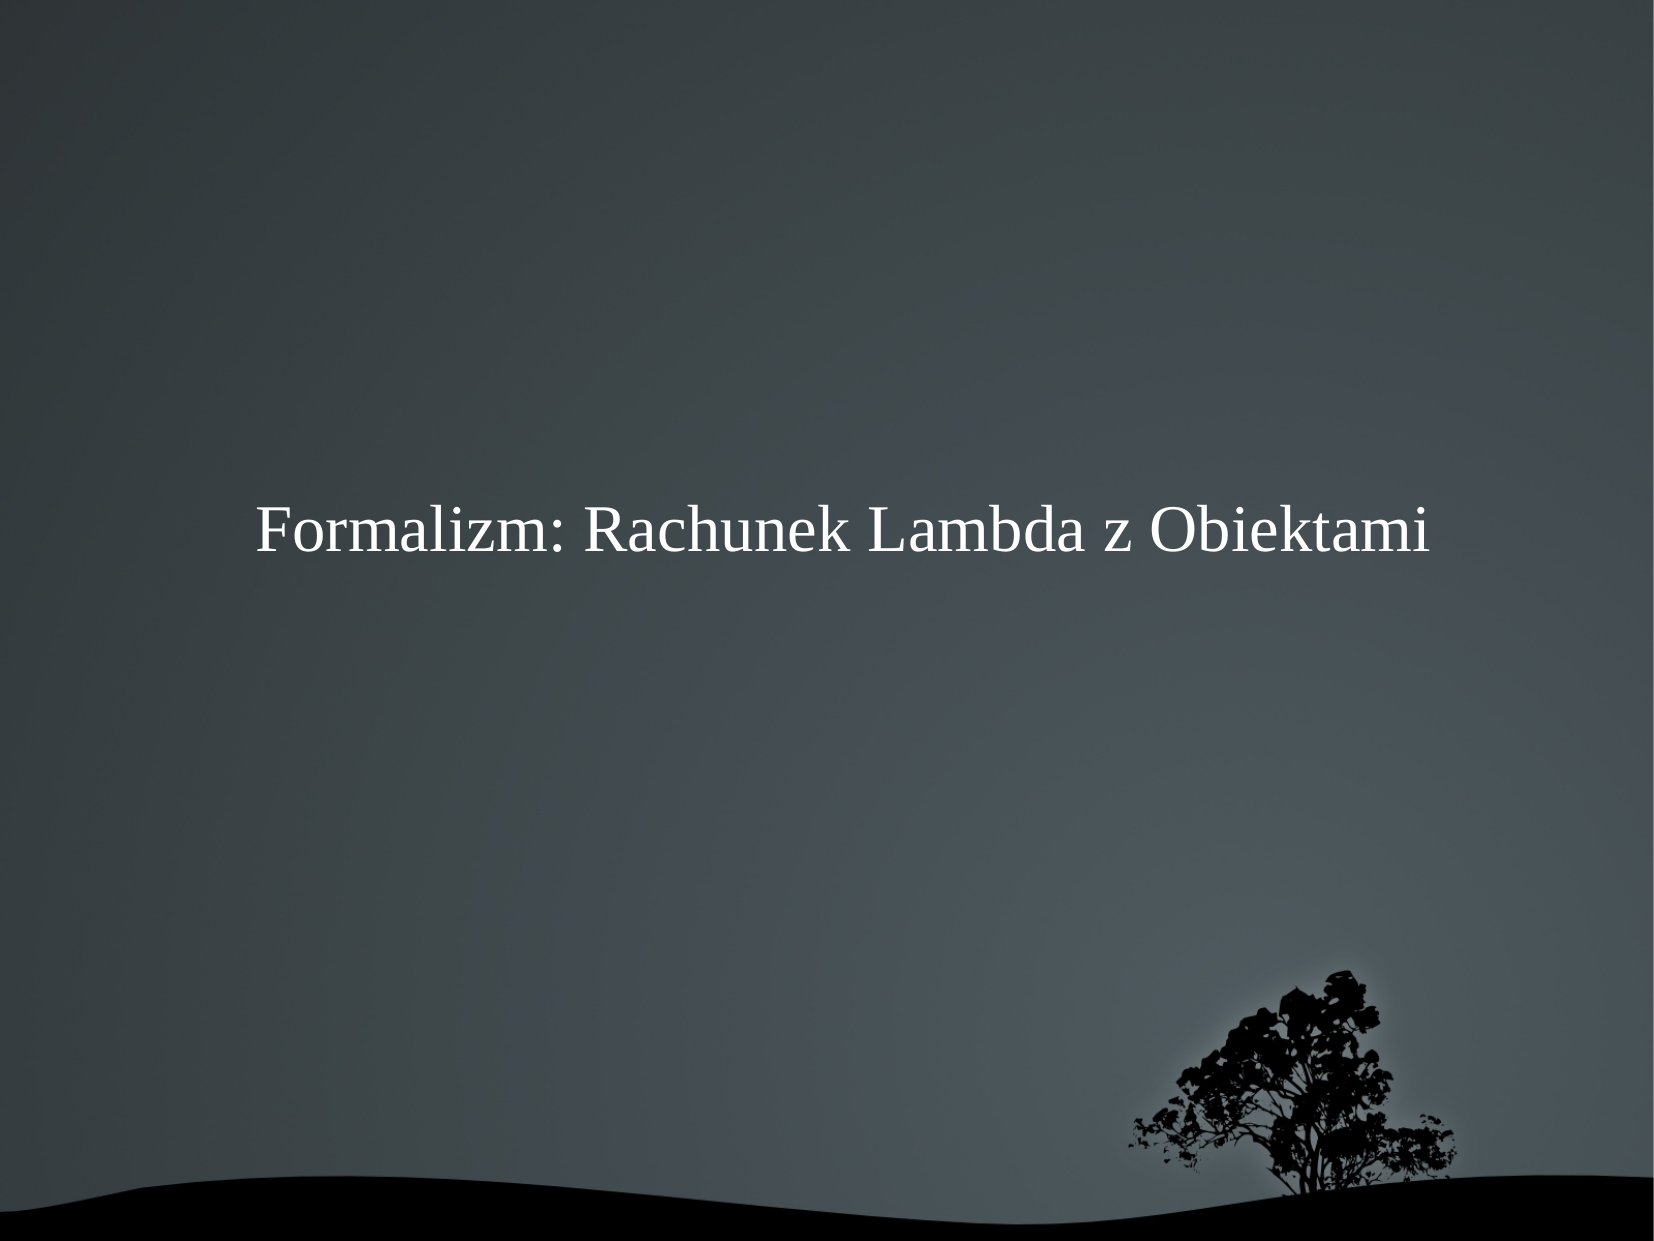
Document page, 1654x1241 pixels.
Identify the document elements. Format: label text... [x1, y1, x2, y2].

picture [0, 0, 1654, 1241]
subtitle Formalizm: Rachunek Lambda z Obiektami [82, 49, 1571, 1109]
